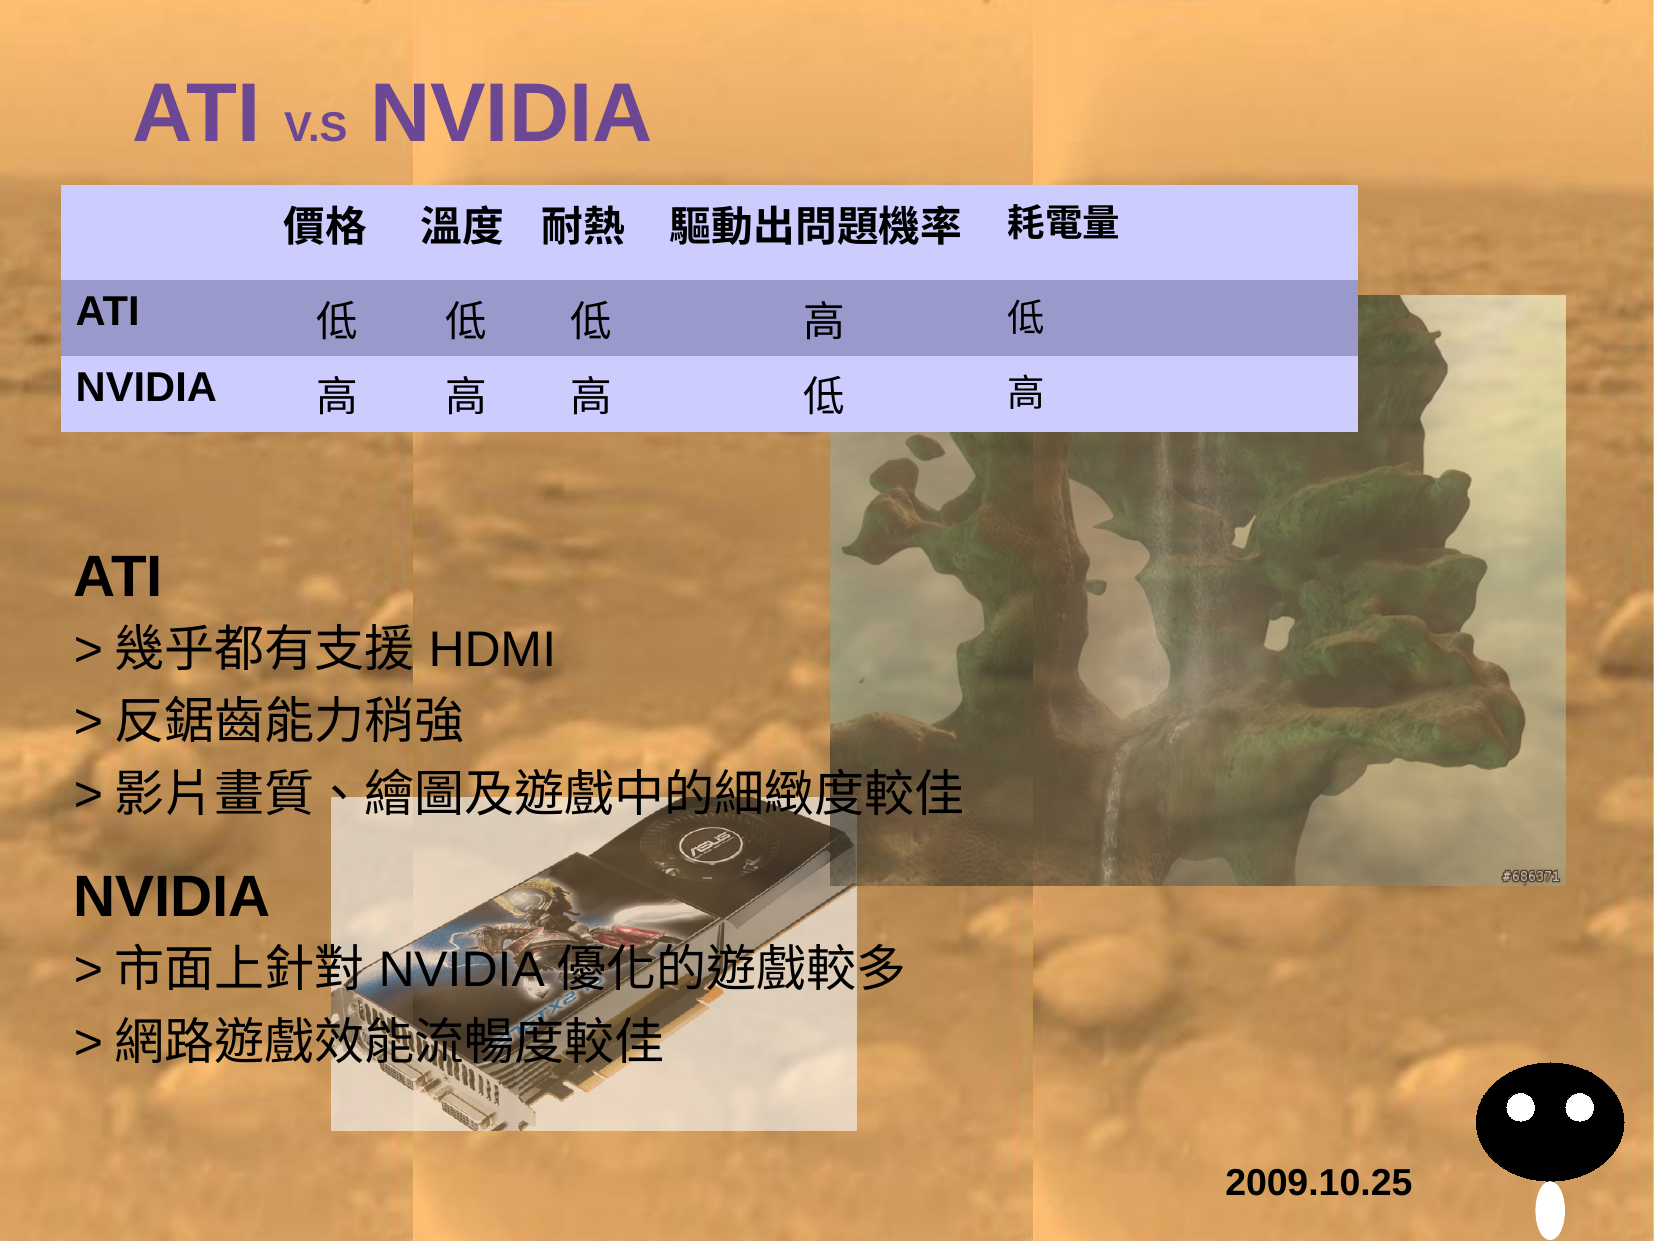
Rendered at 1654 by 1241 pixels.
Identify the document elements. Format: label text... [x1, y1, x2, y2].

table_header 耗電量 [993, 185, 1358, 280]
table_cell 低 [993, 280, 1358, 356]
table_cell 低 [655, 356, 993, 432]
table_cell 高 [269, 356, 406, 432]
table_cell NVIDIA [61, 356, 269, 432]
table_header 價格 [269, 185, 406, 280]
table_header 驅動出問題機率 [655, 185, 993, 280]
table_header [61, 185, 269, 280]
text_box ATI >幾乎都有支援HDMI >反鋸齒能力稍強 >影片畫質、繪圖及遊戲中的細緻度較佳 [59, 535, 1241, 798]
table_cell 高 [655, 280, 993, 356]
table_cell 高 [527, 356, 655, 432]
table_cell 高 [993, 356, 1358, 432]
table_cell 低 [269, 280, 406, 356]
table_header 耐熱 [527, 185, 655, 280]
table_header 溫度 [406, 185, 527, 280]
text_box NVIDIA >市面上針對NVIDIA優化的遊戲較多 >網路遊戲效能流暢度較佳 [59, 856, 1123, 1058]
table_cell 高 [406, 356, 527, 432]
table_cell 低 [406, 280, 527, 356]
table_cell ATI [61, 280, 269, 356]
picture [0, 0, 1654, 1241]
text_box ATI V.S NVIDIA [118, 59, 1004, 167]
table_cell 低 [527, 280, 655, 356]
